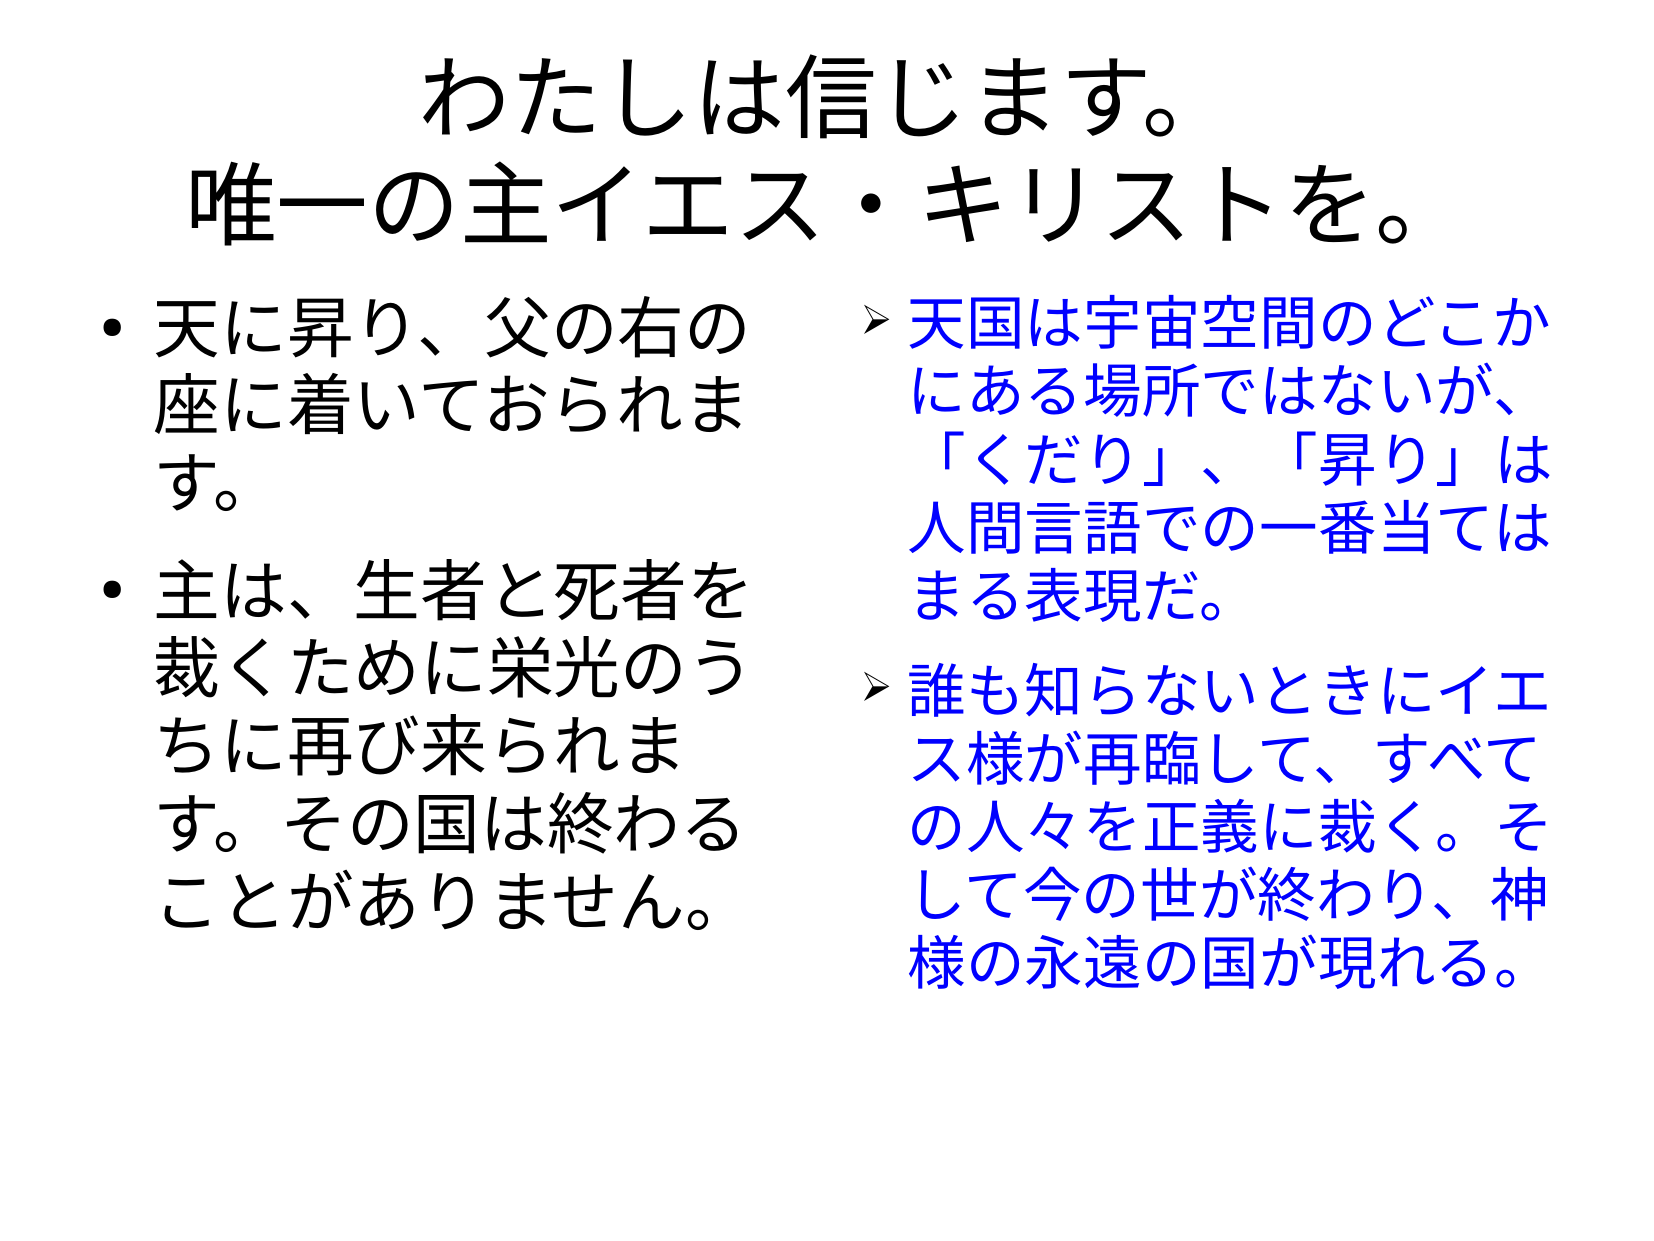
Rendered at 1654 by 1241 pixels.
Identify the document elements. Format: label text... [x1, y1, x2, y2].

list 天国は宇宙空間のどこかにある場所ではないが、「くだり」、「昇り」は人間言語での一番当てはまる表現だ。 誰も知らないときにイエス様が再臨して、すべての人々を正義に裁く。そして今の世が終わり、神様の永遠の国が現れる。 [845, 290, 1572, 1010]
list 天に昇り、父の右の座に着いておられます。 主は、生者と死者を裁くために栄光のうちに再び来られます。その国は終わることがありません。 [82, 290, 809, 1010]
title わたしは信じます。 唯一の主イエス・キリストを。 [82, 45, 1571, 261]
